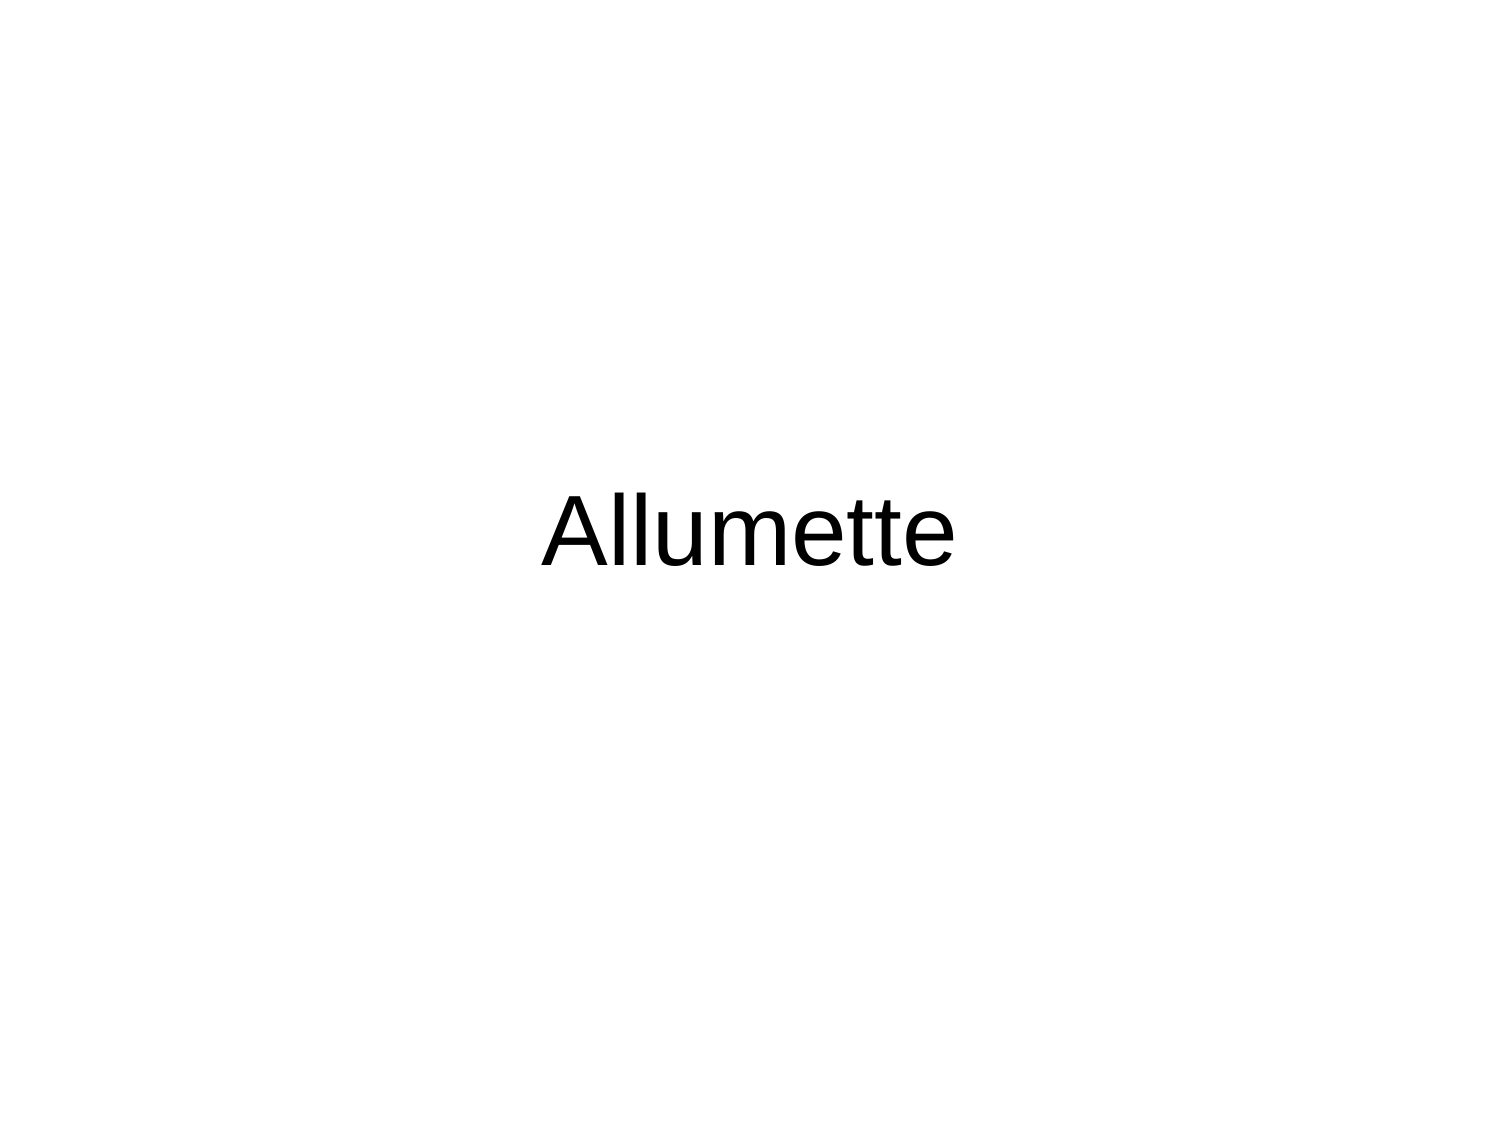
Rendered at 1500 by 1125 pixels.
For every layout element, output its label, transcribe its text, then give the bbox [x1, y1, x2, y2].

title Allumette [112, 437, 1388, 625]
